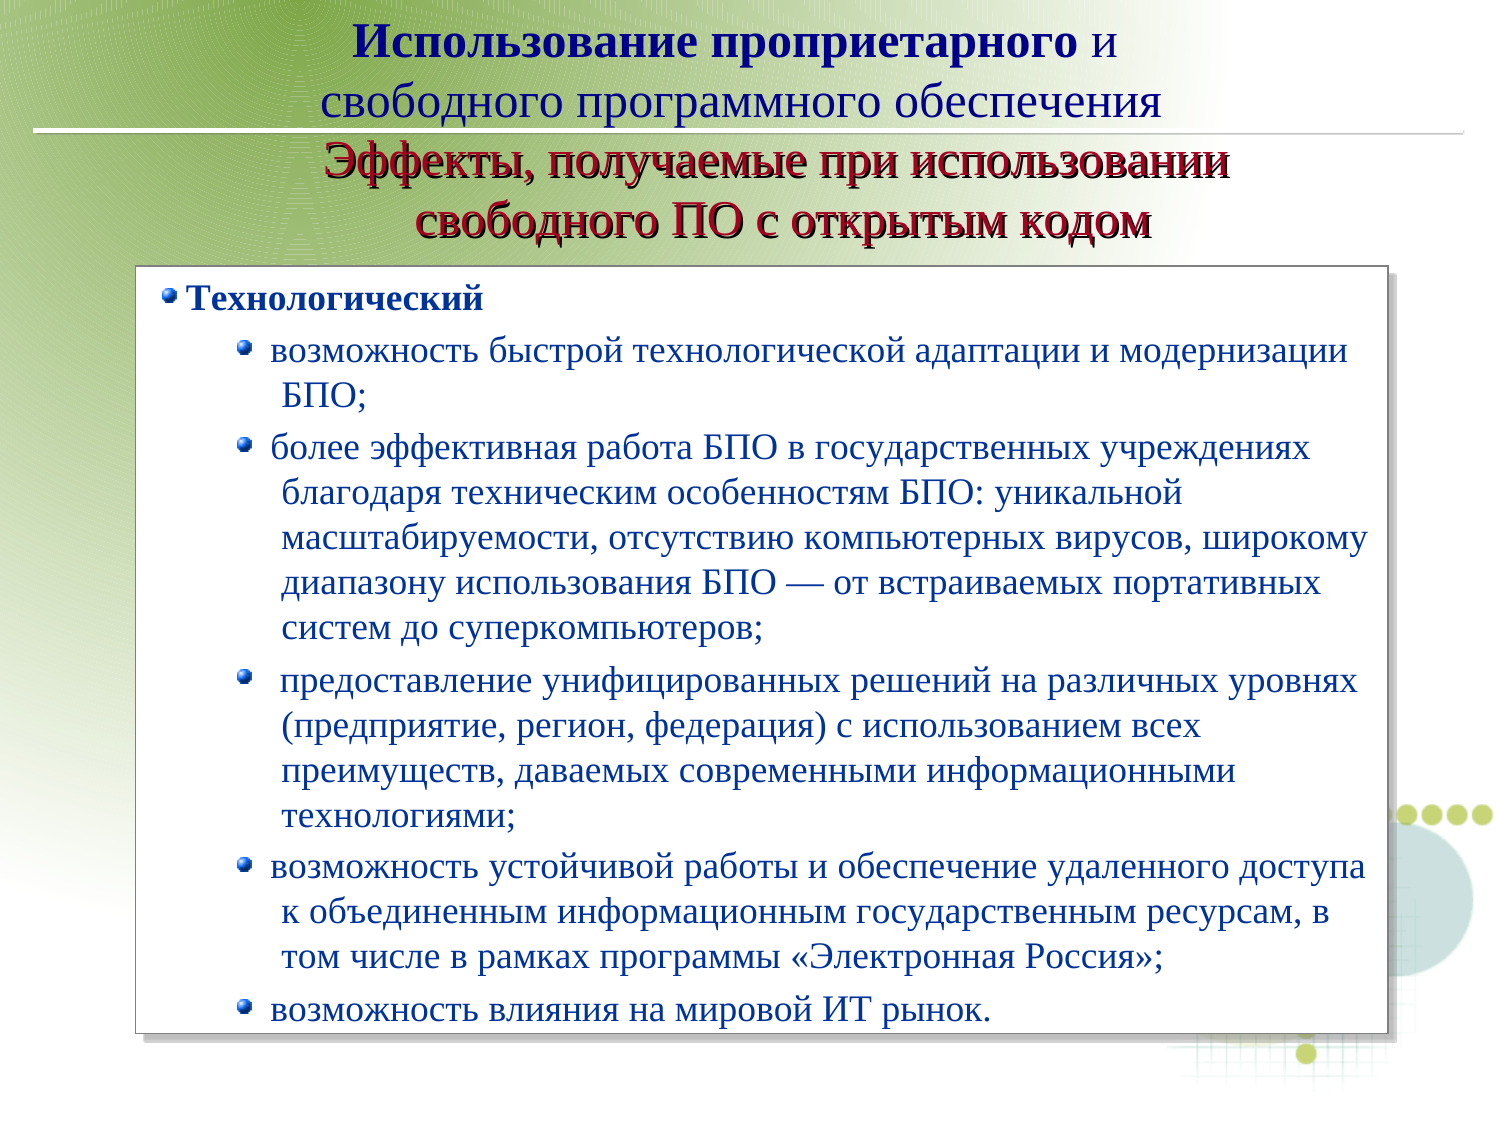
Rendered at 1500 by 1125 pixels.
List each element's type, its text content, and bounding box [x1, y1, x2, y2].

picture [162, 288, 177, 303]
picture [237, 857, 252, 872]
picture [237, 999, 252, 1014]
picture [1110, 718, 1500, 1098]
text_box Использование проприетарного и свободного программного обеспечения [0, 0, 1483, 136]
text_box [135, 265, 147, 1034]
picture [237, 340, 252, 355]
text_box Технологический возможность быстрой технологической адаптации и модернизации БПО; более эффективная работа БПО в государственных учреждениях благодаря техническим особенностям БПО: уникальной масштабируемости, отсутствию компьютерных вирусов, широкому диапазону использования БПО — от встраиваемых портативных систем до суперкомпьютеров; предоставление унифицированных решений на различных уровнях (предприятие, регион, федерация) с использованием всех преимуществ, даваемых современными информационными технологиями; возможность устойчивой работы и обеспечение удаленного доступа к объединенным информационным государственным ресурсам, в том числе в рамках программы «Электронная Россия»; возможность влияния на мировой ИТ рынок. [147, 265, 1388, 1037]
picture [237, 669, 252, 684]
picture [237, 437, 252, 452]
text_box Эффекты, получаемые при использовании свободного ПО с открытым кодом [118, 136, 1447, 254]
